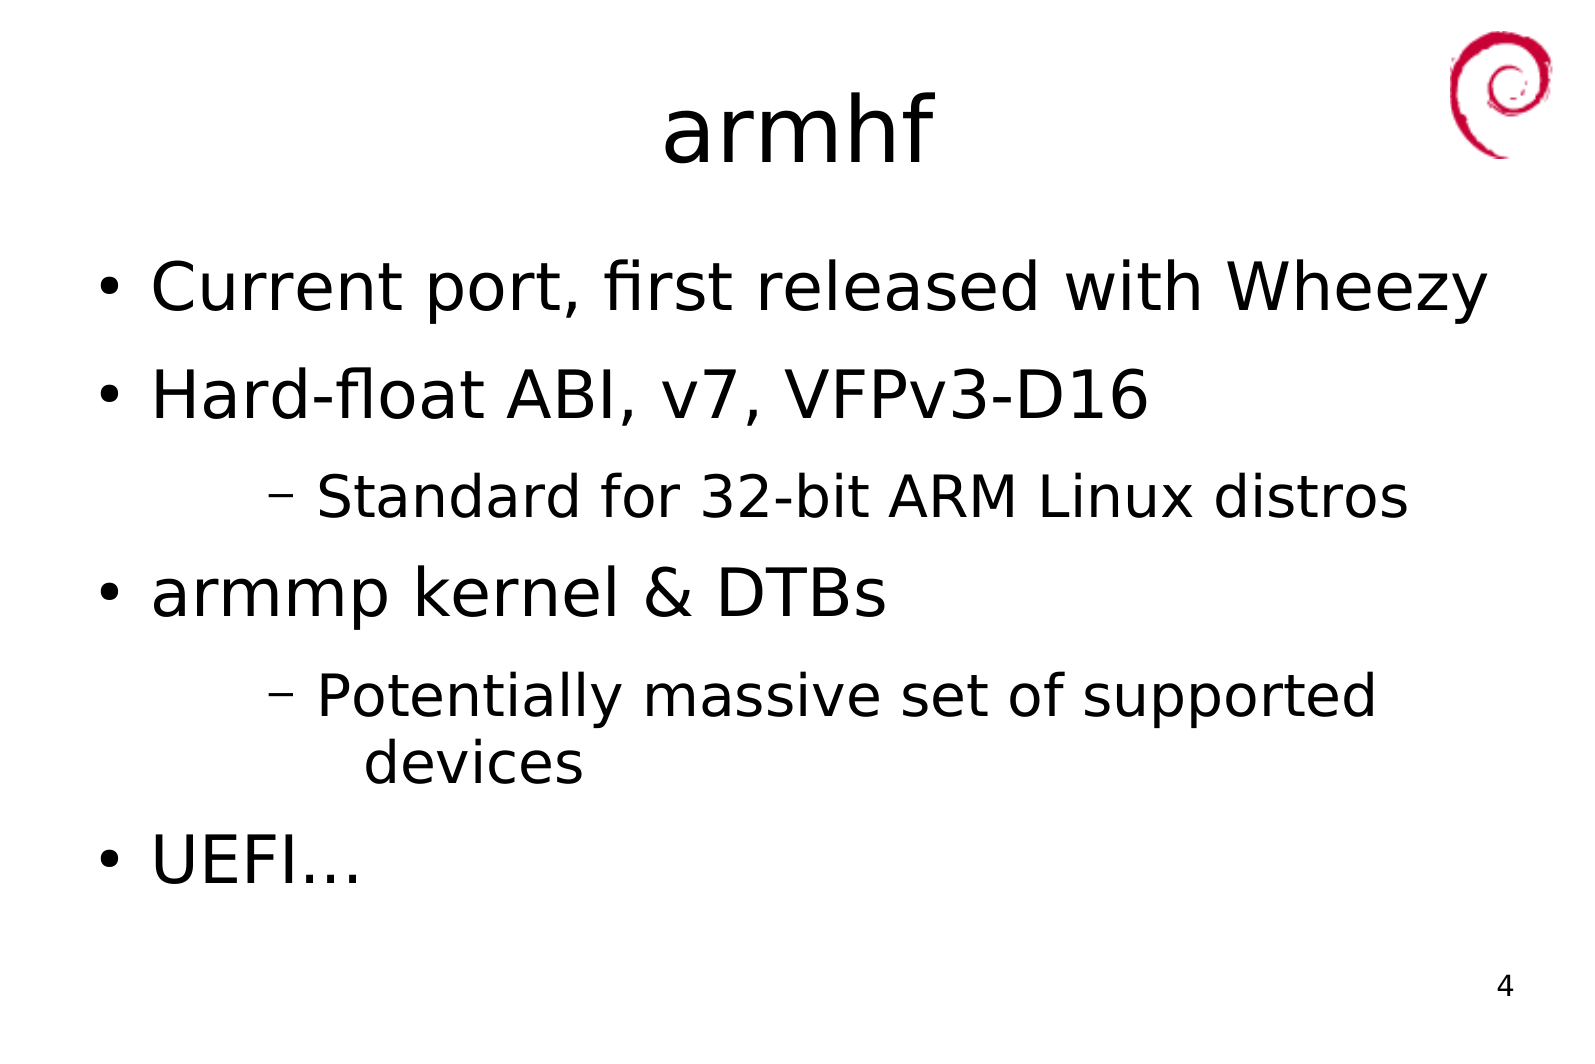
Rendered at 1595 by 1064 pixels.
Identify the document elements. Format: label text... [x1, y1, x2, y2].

list Current port, first released with Wheezy Hard-float ABI, v7, VFPv3-D16 Standard for 32-bit ARM Linux distros armmp kernel & DTBs Potentially massive set of supported devices UEFI... [79, 248, 1515, 936]
title armhf [79, 49, 1515, 213]
picture [1450, 31, 1555, 159]
